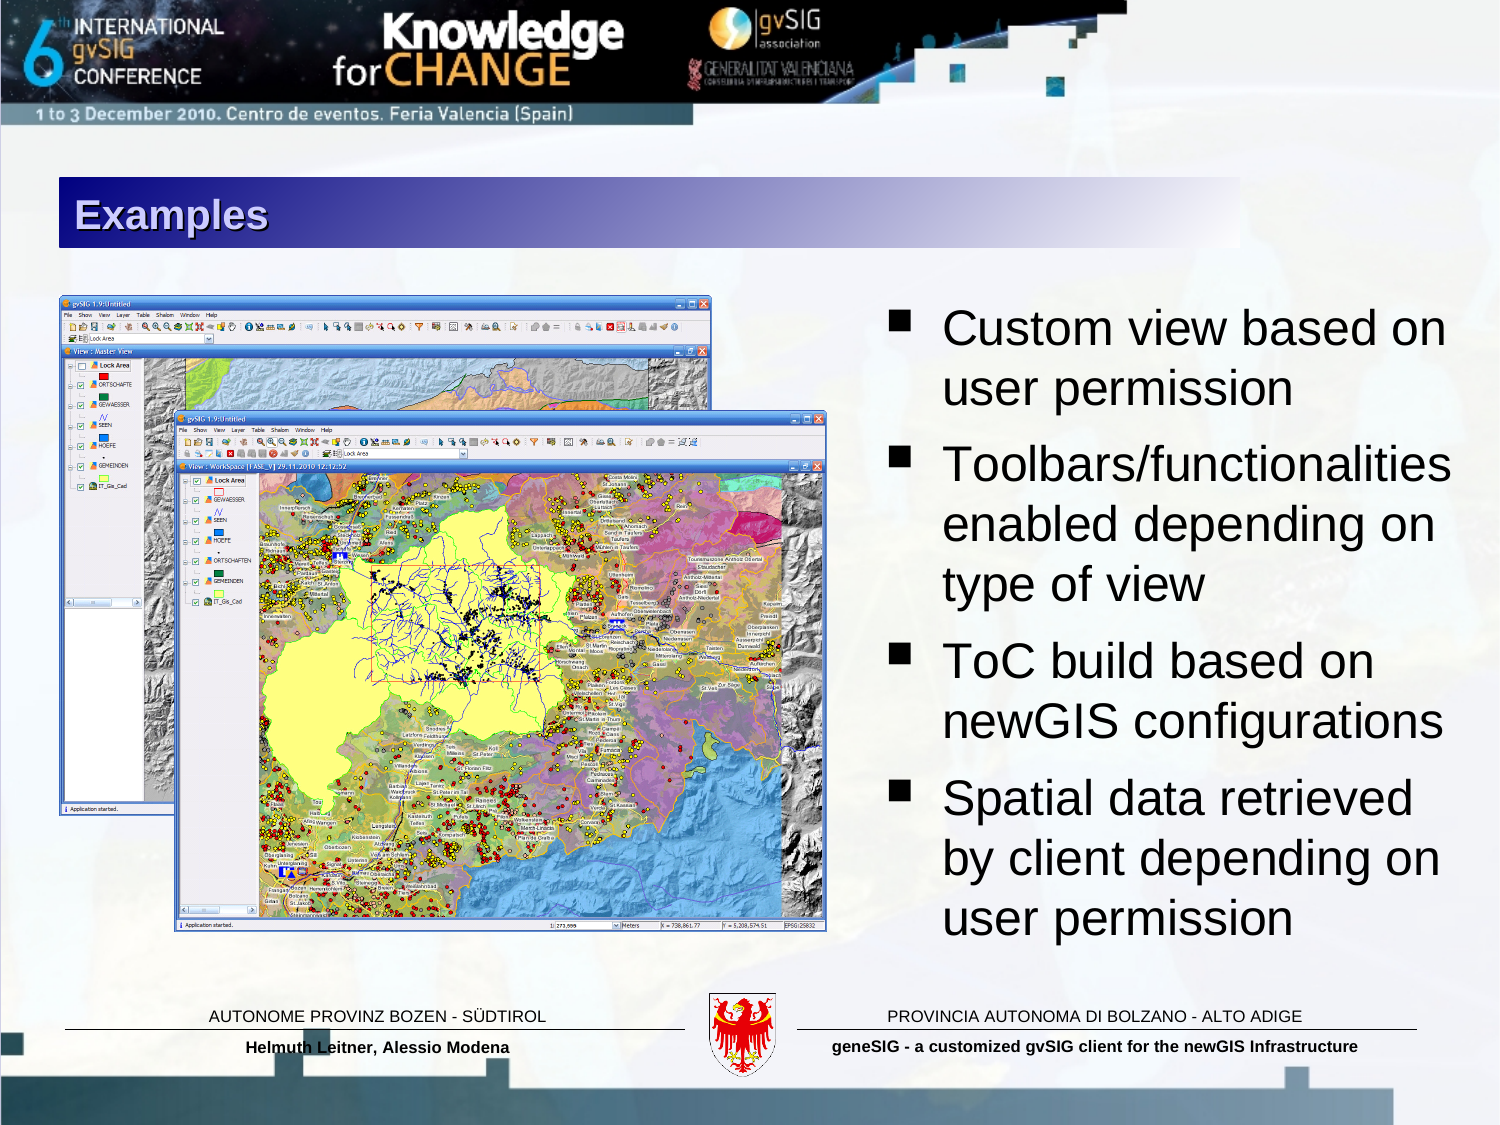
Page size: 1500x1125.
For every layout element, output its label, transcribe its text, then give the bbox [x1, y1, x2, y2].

picture [0, 0, 1500, 1125]
text_box Examples [59, 177, 1241, 248]
list Custom view based on user permission Toolbars/functionalities enabled depending on type of view ToC build based on newGIS configurations Spatial data retrieved by client depending on user permission [885, 295, 1477, 1004]
